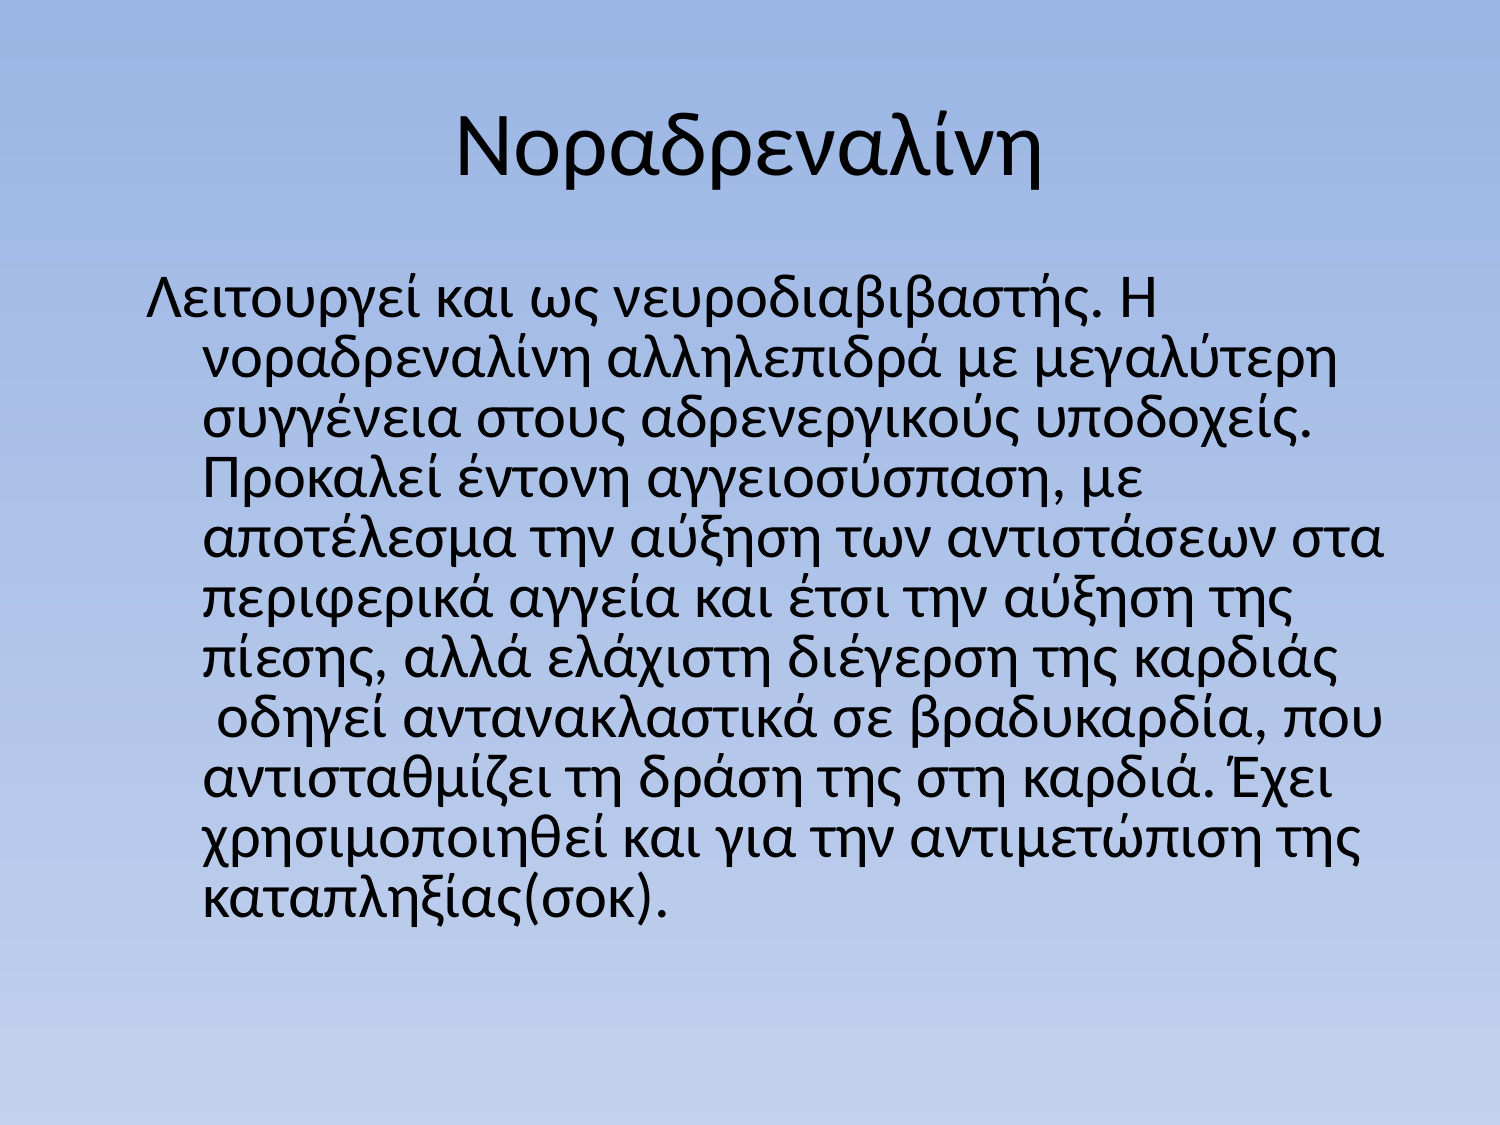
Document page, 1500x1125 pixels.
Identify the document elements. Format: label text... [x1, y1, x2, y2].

list Λειτουργεί και ως νευροδιαβιβαστής. Η νοραδρεναλίνη αλληλεπιδρά με μεγαλύτερη συγγένεια στους αδρενεργικούς υποδοχείς. Προκαλεί έντονη αγγειοσύσπαση, με αποτέλεσμα την αύξηση των αντιστάσεων στα περιφερικά αγγεία και έτσι την αύξηση της πίεσης, αλλά ελάχιστη διέγερση της καρδιάς οδηγεί αντανακλαστικά σε βραδυκαρδία, που αντισταθμίζει τη δράση της στη καρδιά. Έχει χρησιμοποιηθεί και για την αντιμετώπιση της καταπληξίας(σοκ). [75, 262, 1426, 1005]
title Νοραδρεναλίνη [75, 45, 1426, 233]
